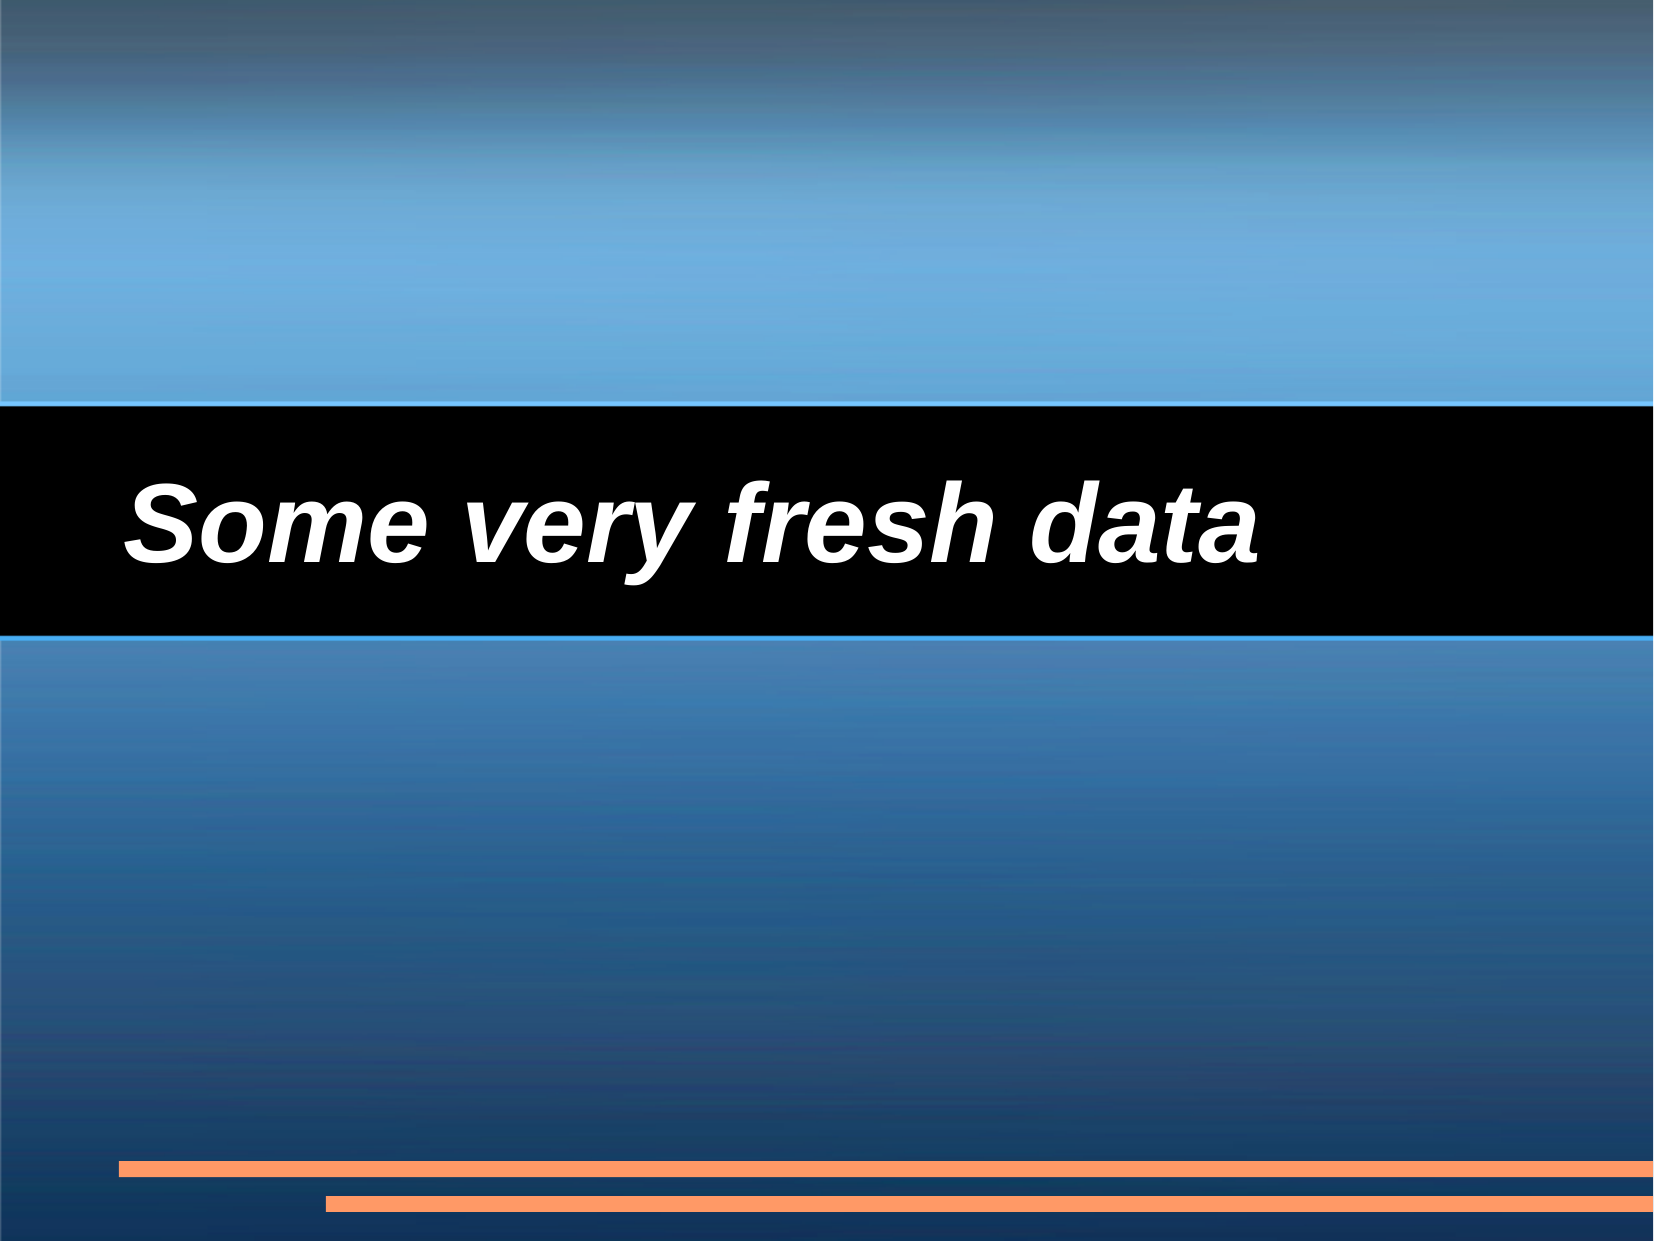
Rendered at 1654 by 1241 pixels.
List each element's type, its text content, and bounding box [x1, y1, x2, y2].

title Some very fresh data [123, 419, 1536, 627]
picture [0, 0, 1654, 1241]
